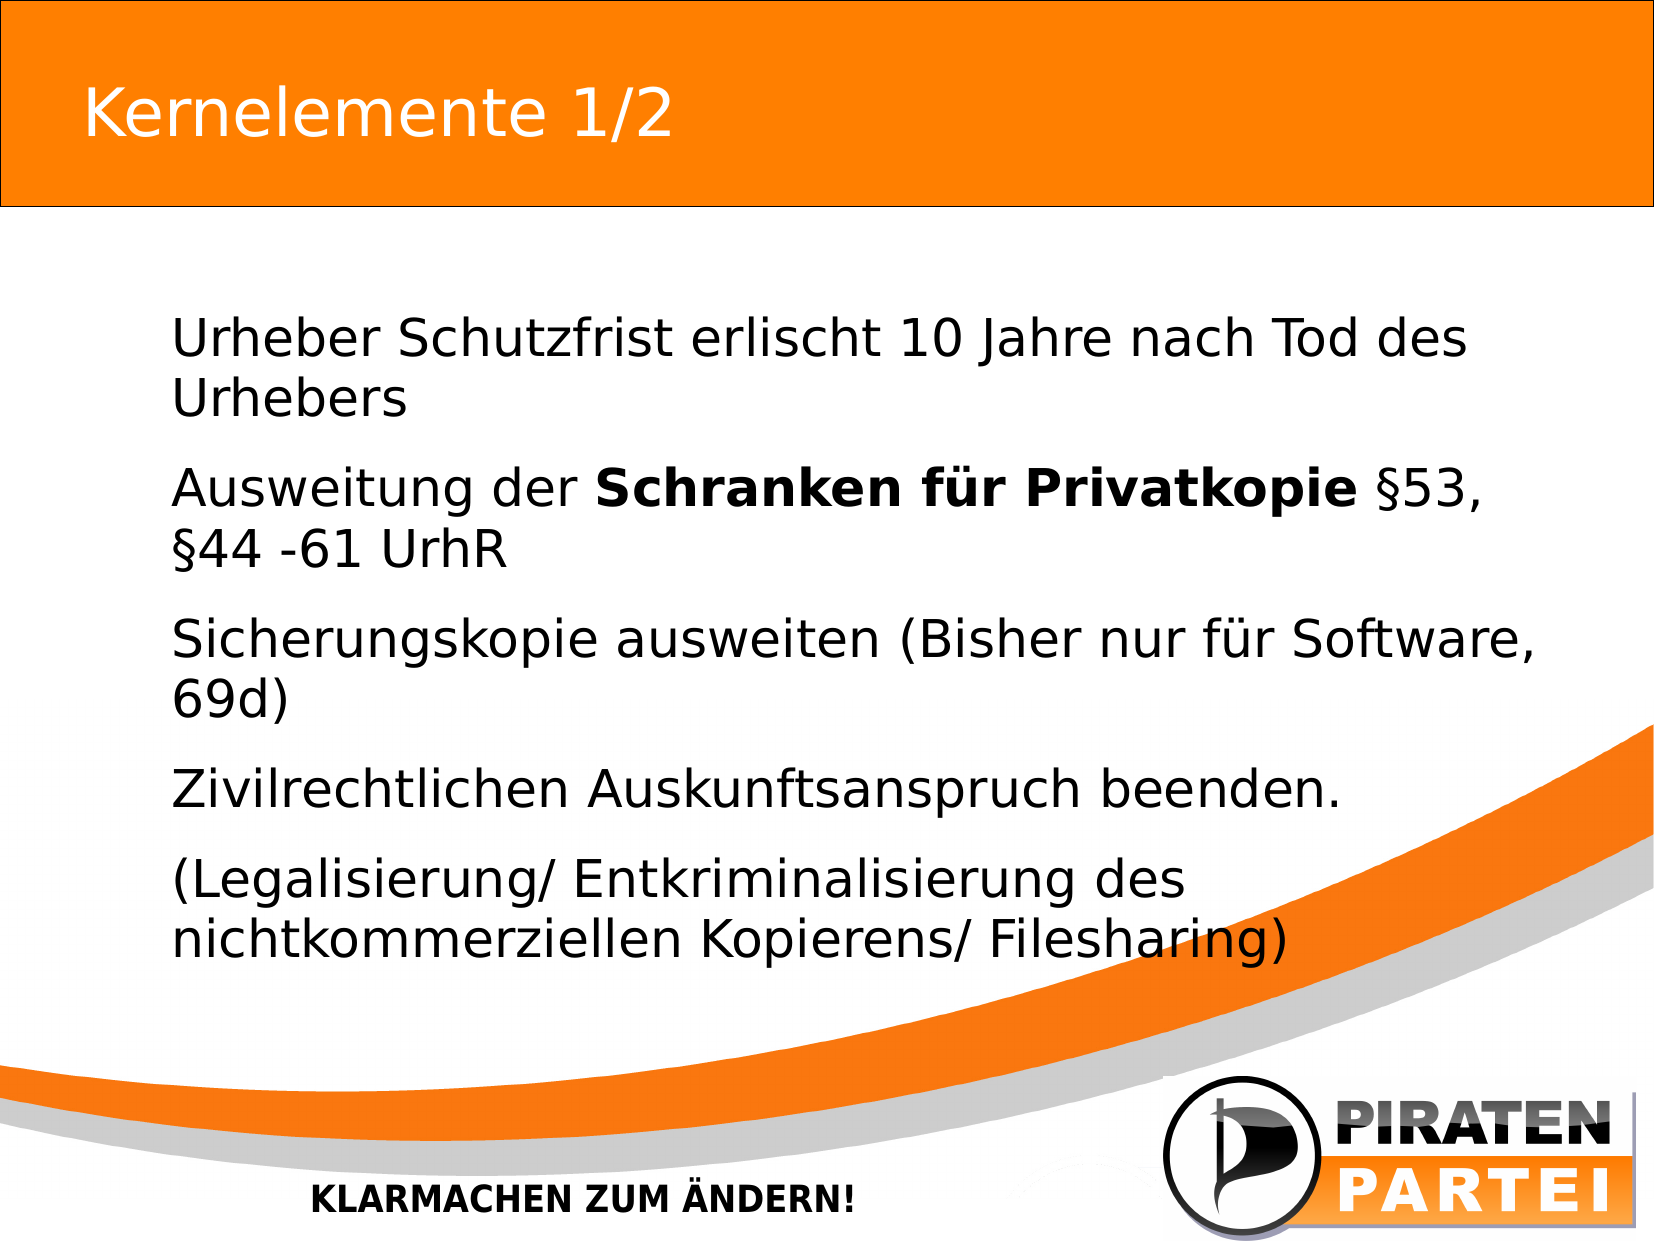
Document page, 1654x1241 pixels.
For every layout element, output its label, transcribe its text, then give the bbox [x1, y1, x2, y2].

picture [392, 1190, 399, 1197]
picture [0, 699, 1654, 1241]
picture [796, 1190, 803, 1197]
picture [745, 1190, 756, 1199]
list Urheber Schutzfrist erlischt 10 Jahre nach Tod des Urhebers Ausweitung der Schranken für Privatkopie §53, §44 -61 UrhR Sicherungskopie ausweiten (Bisher nur für Software, 69d) Zivilrechtlichen Auskunftsanspruch beenden. (Legalisierung/ Entkriminalisierung des nichtkommerziellen Kopierens/ Filesharing) [82, 290, 1595, 1034]
title Kernelemente 1/2 [82, 49, 1571, 178]
